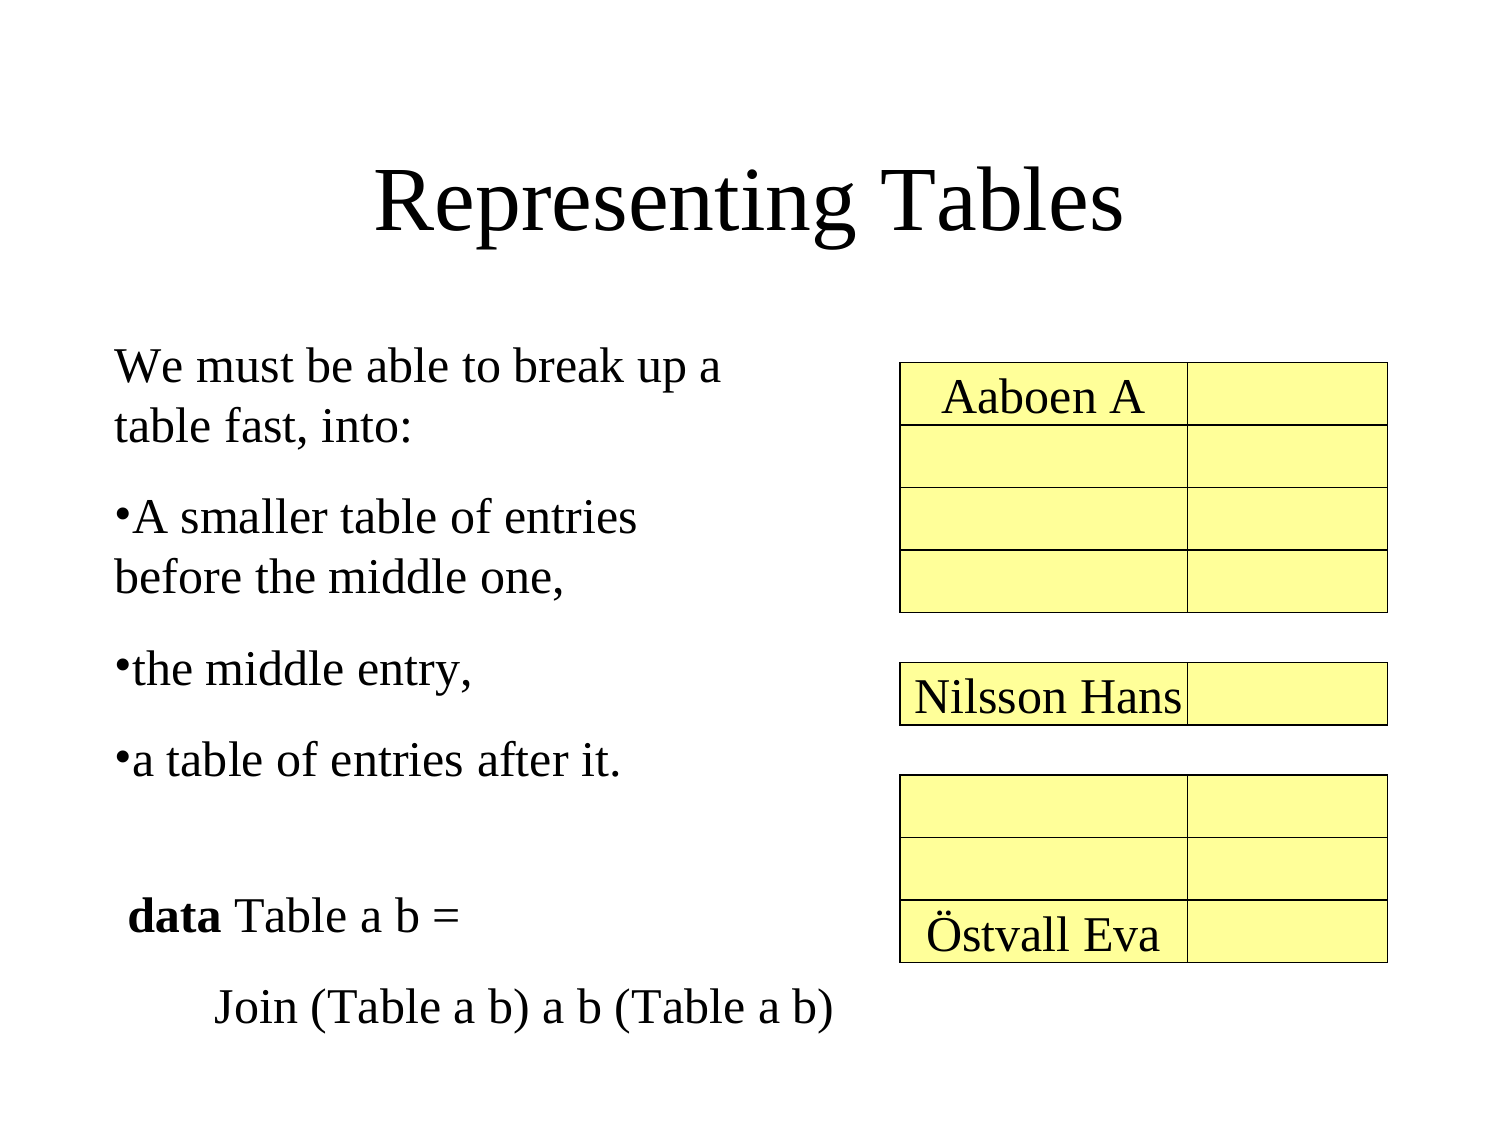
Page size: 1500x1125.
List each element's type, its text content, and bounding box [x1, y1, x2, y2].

title Representing Tables [112, 99, 1388, 288]
text_box Östvall Eva [900, 900, 1187, 963]
text_box Aaboen A [900, 362, 1187, 425]
text_box [900, 774, 1388, 963]
text_box [900, 362, 1388, 613]
text_box [1187, 662, 1388, 725]
text_box Nilsson Hans [900, 662, 1187, 725]
text_box data Table a b = Join (Table a b) a b (Table a b) [112, 875, 863, 1042]
text_box We must be able to break up a table fast, into: A smaller table of entries before the middle one, the middle entry, a table of entries after it. [99, 324, 788, 795]
